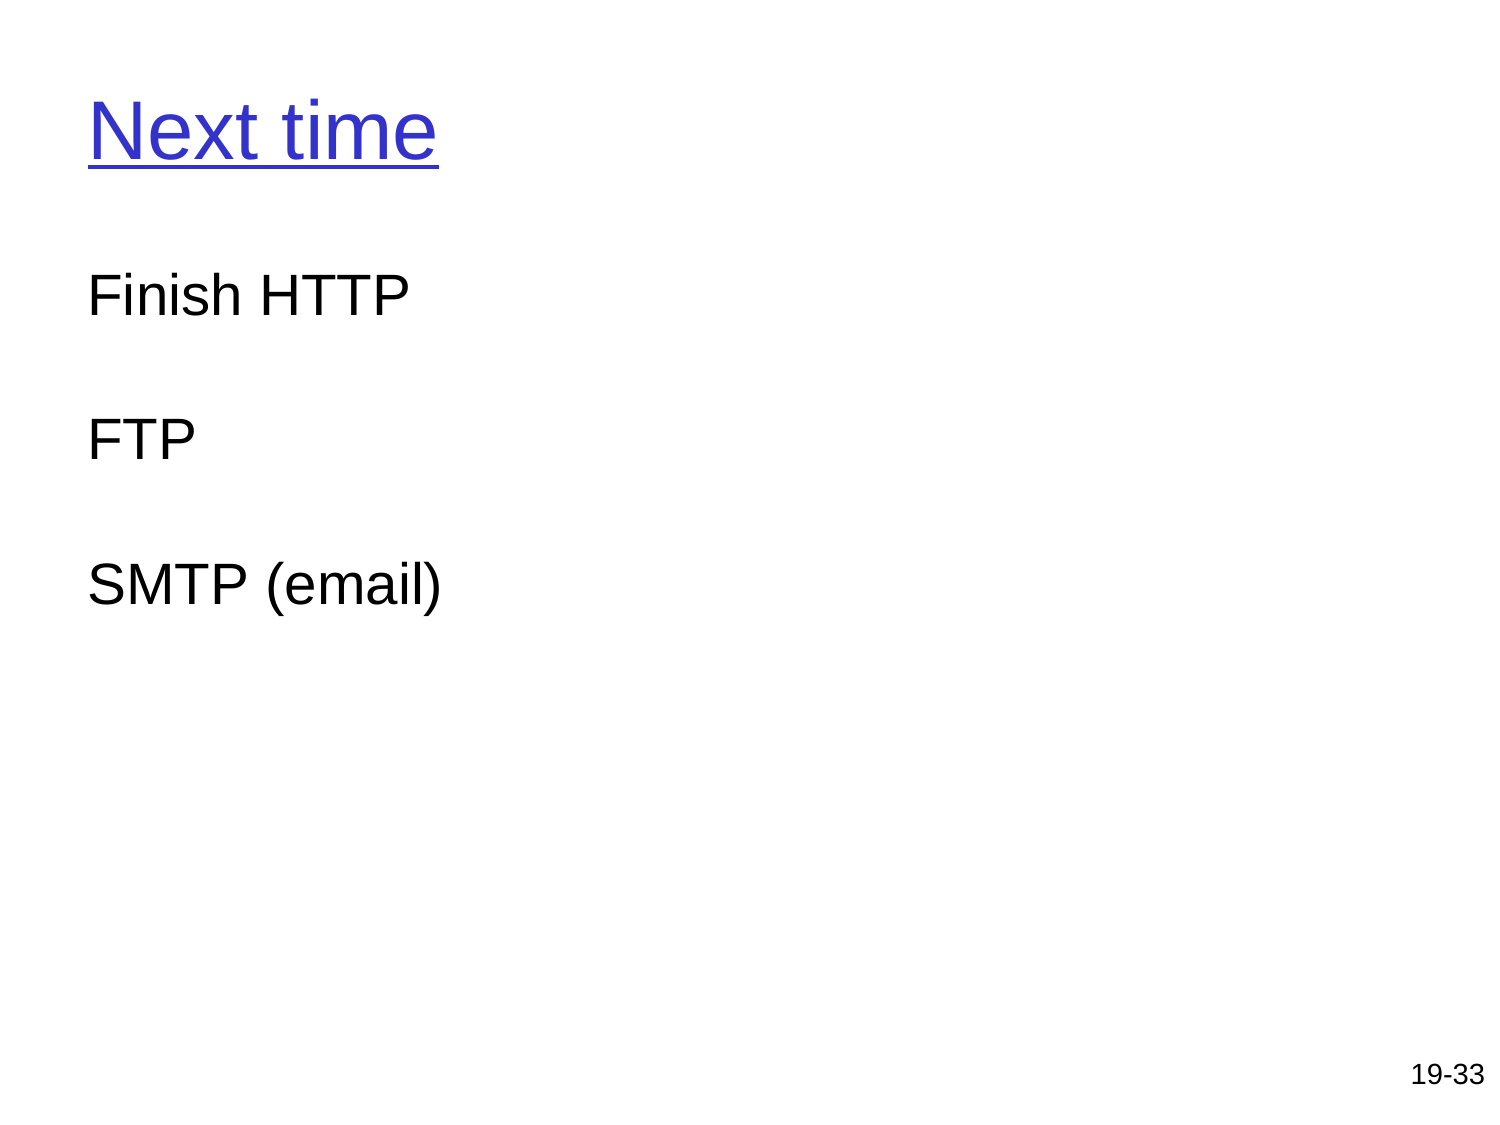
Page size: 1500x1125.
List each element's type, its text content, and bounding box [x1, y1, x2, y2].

list Finish HTTP FTP SMTP (email) [87, 262, 1363, 1026]
title Next time [87, 23, 1363, 239]
